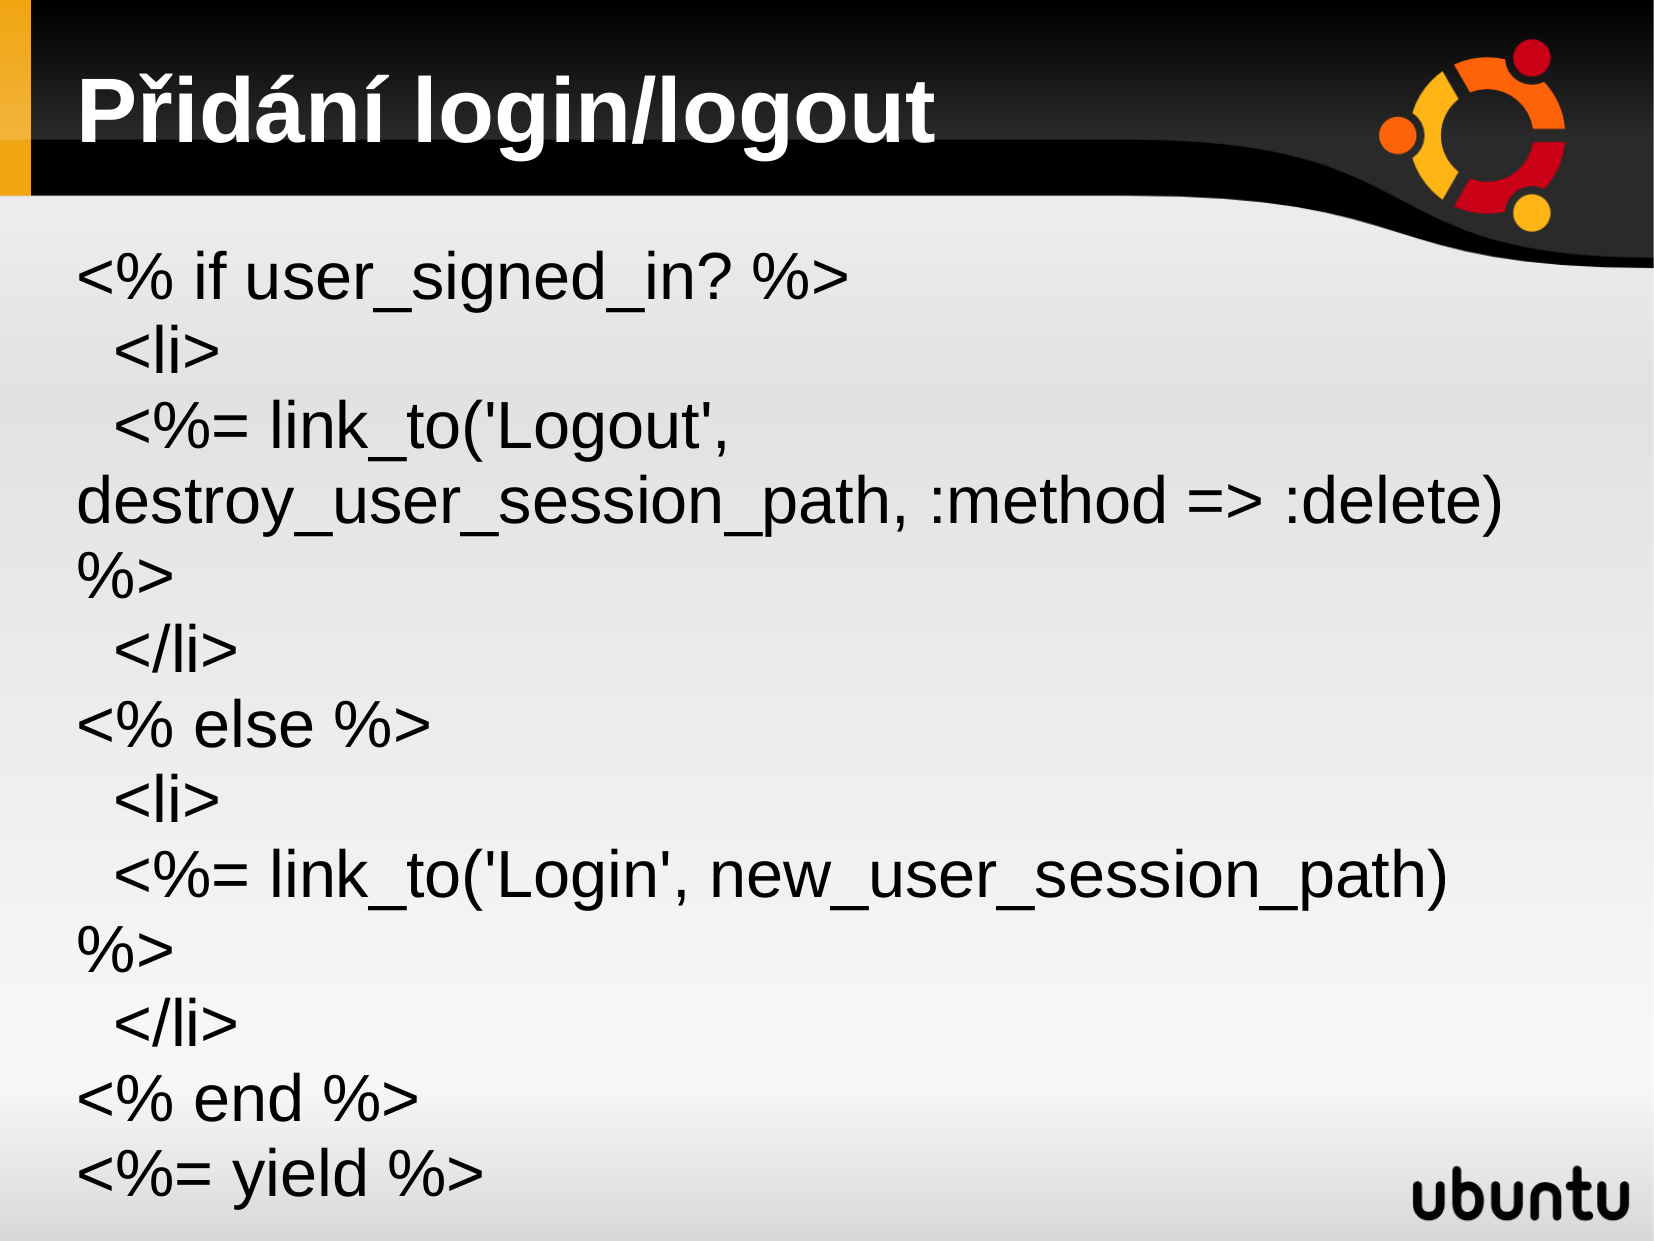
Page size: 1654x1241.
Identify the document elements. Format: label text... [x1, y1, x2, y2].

list <% if user_signed_in? %> <li> <%= link_to('Logout', destroy_user_session_path, :method => :delete) %> </li> <% else %> <li> <%= link_to('Login', new_user_session_path) %> </li> <% end %> <%= yield %> [76, 238, 1565, 1211]
title Přidání login/logout [76, 14, 1565, 207]
picture [0, 0, 1654, 1241]
